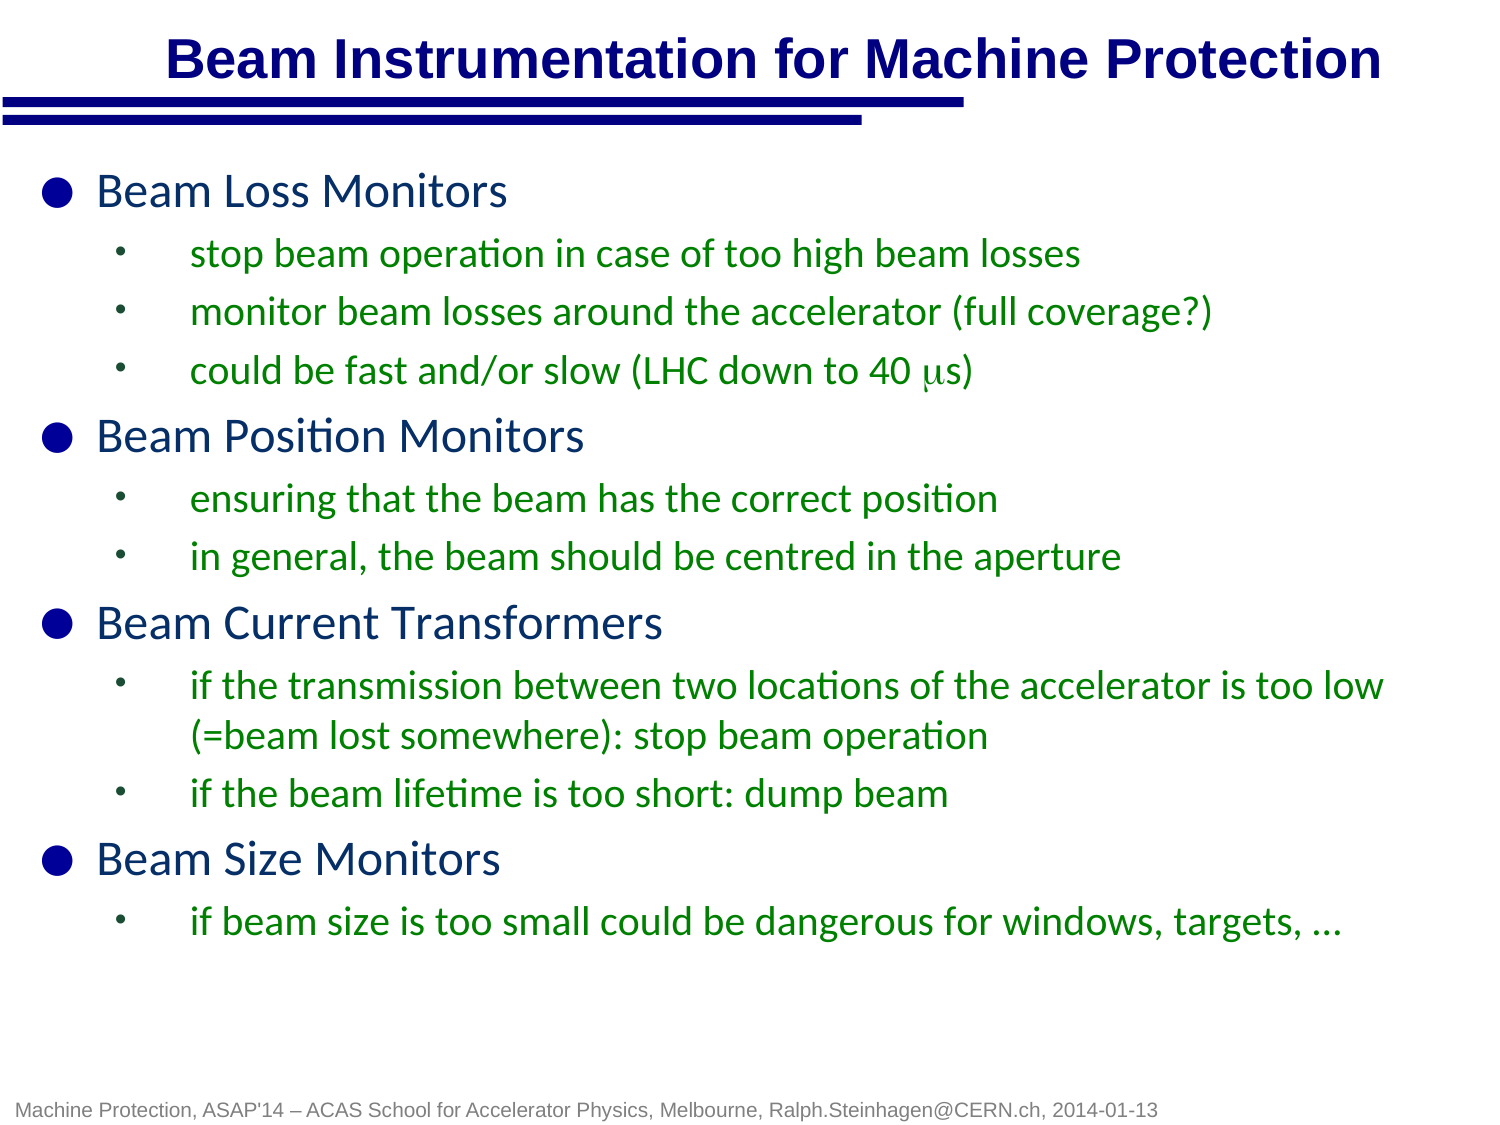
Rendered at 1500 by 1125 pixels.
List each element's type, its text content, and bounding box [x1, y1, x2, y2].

title Beam Instrumentation for Machine Protection [149, 0, 1405, 113]
list Beam Loss Monitors stop beam operation in case of too high beam losses monitor beam losses around the accelerator (full coverage?) could be fast and/or slow (LHC down to 40 s) Beam Position Monitors ensuring that the beam has the correct position in general, the beam should be centred in the aperture Beam Current Transformers if the transmission between two locations of the accelerator is too low (=beam lost somewhere): stop beam operation if the beam lifetime is too short: dump beam Beam Size Monitors if beam size is too small could be dangerous for windows, targets, … [24, 149, 1475, 1084]
